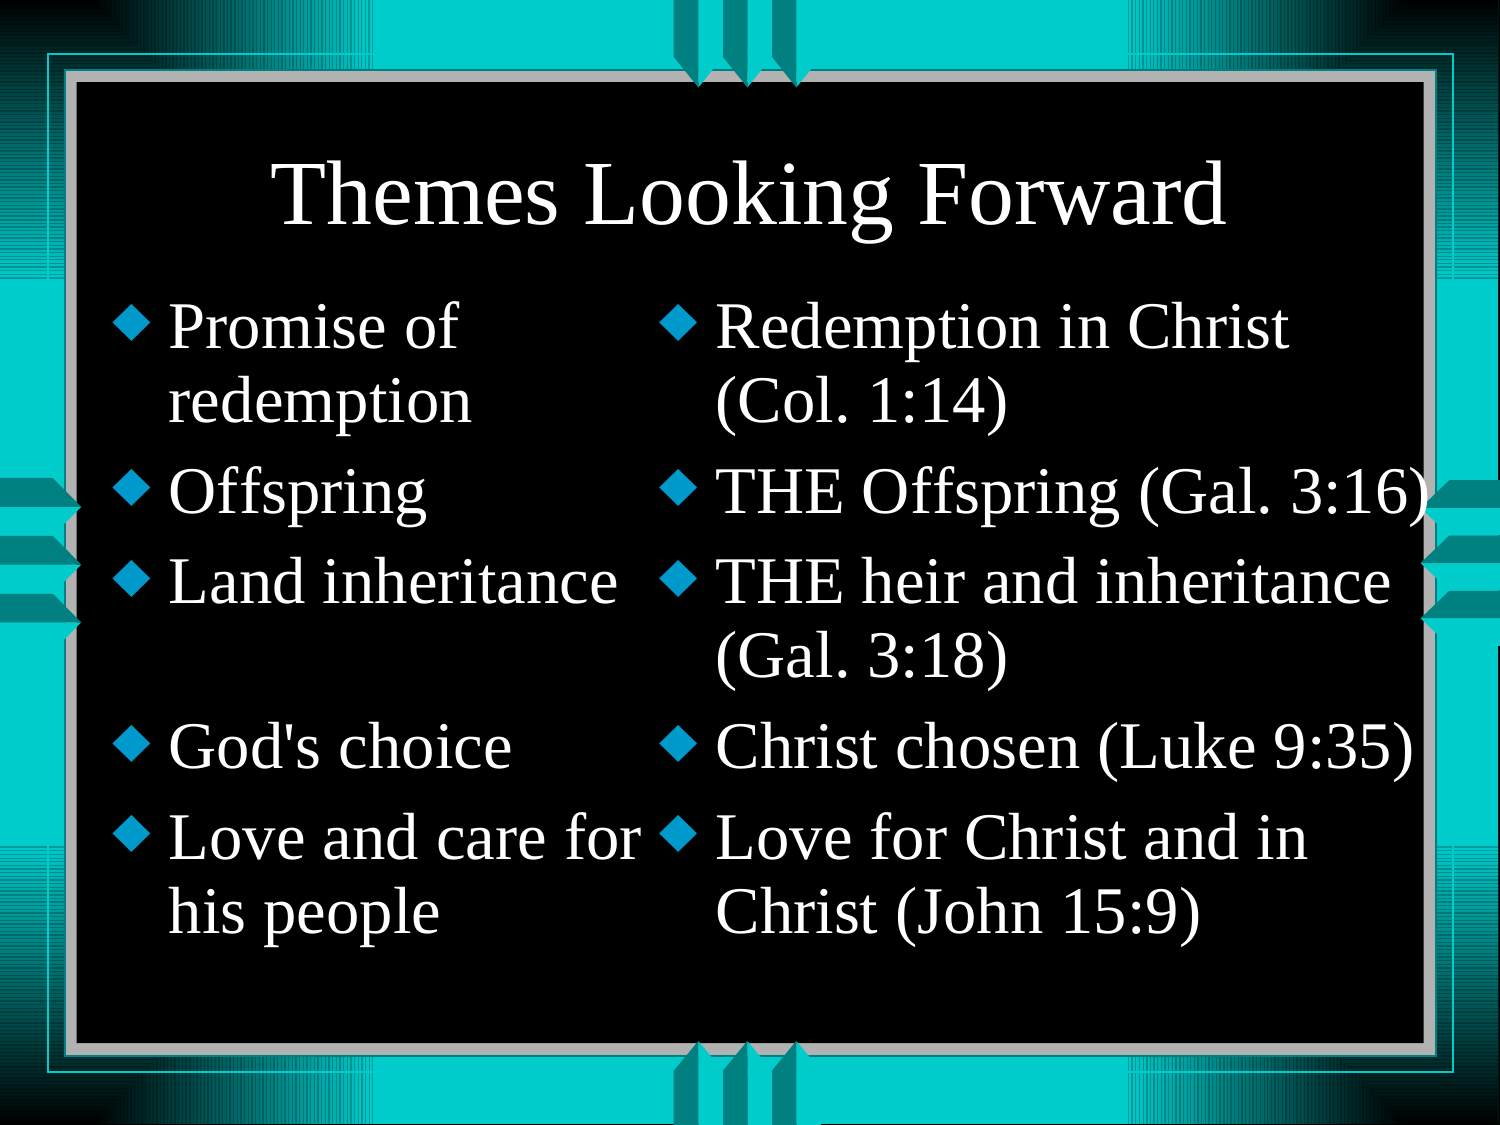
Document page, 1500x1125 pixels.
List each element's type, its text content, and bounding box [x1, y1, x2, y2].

title Themes Looking Forward [112, 99, 1388, 288]
list Promise of redemption Offspring Land inheritance God's choice Love and care for his people [112, 288, 735, 965]
list Redemption in Christ (Col. 1:14) THE Offspring (Gal. 3:16) THE heir and inheritance (Gal. 3:18) Christ chosen (Luke 9:35) Love for Christ and in Christ (John 15:9) [659, 288, 1439, 950]
